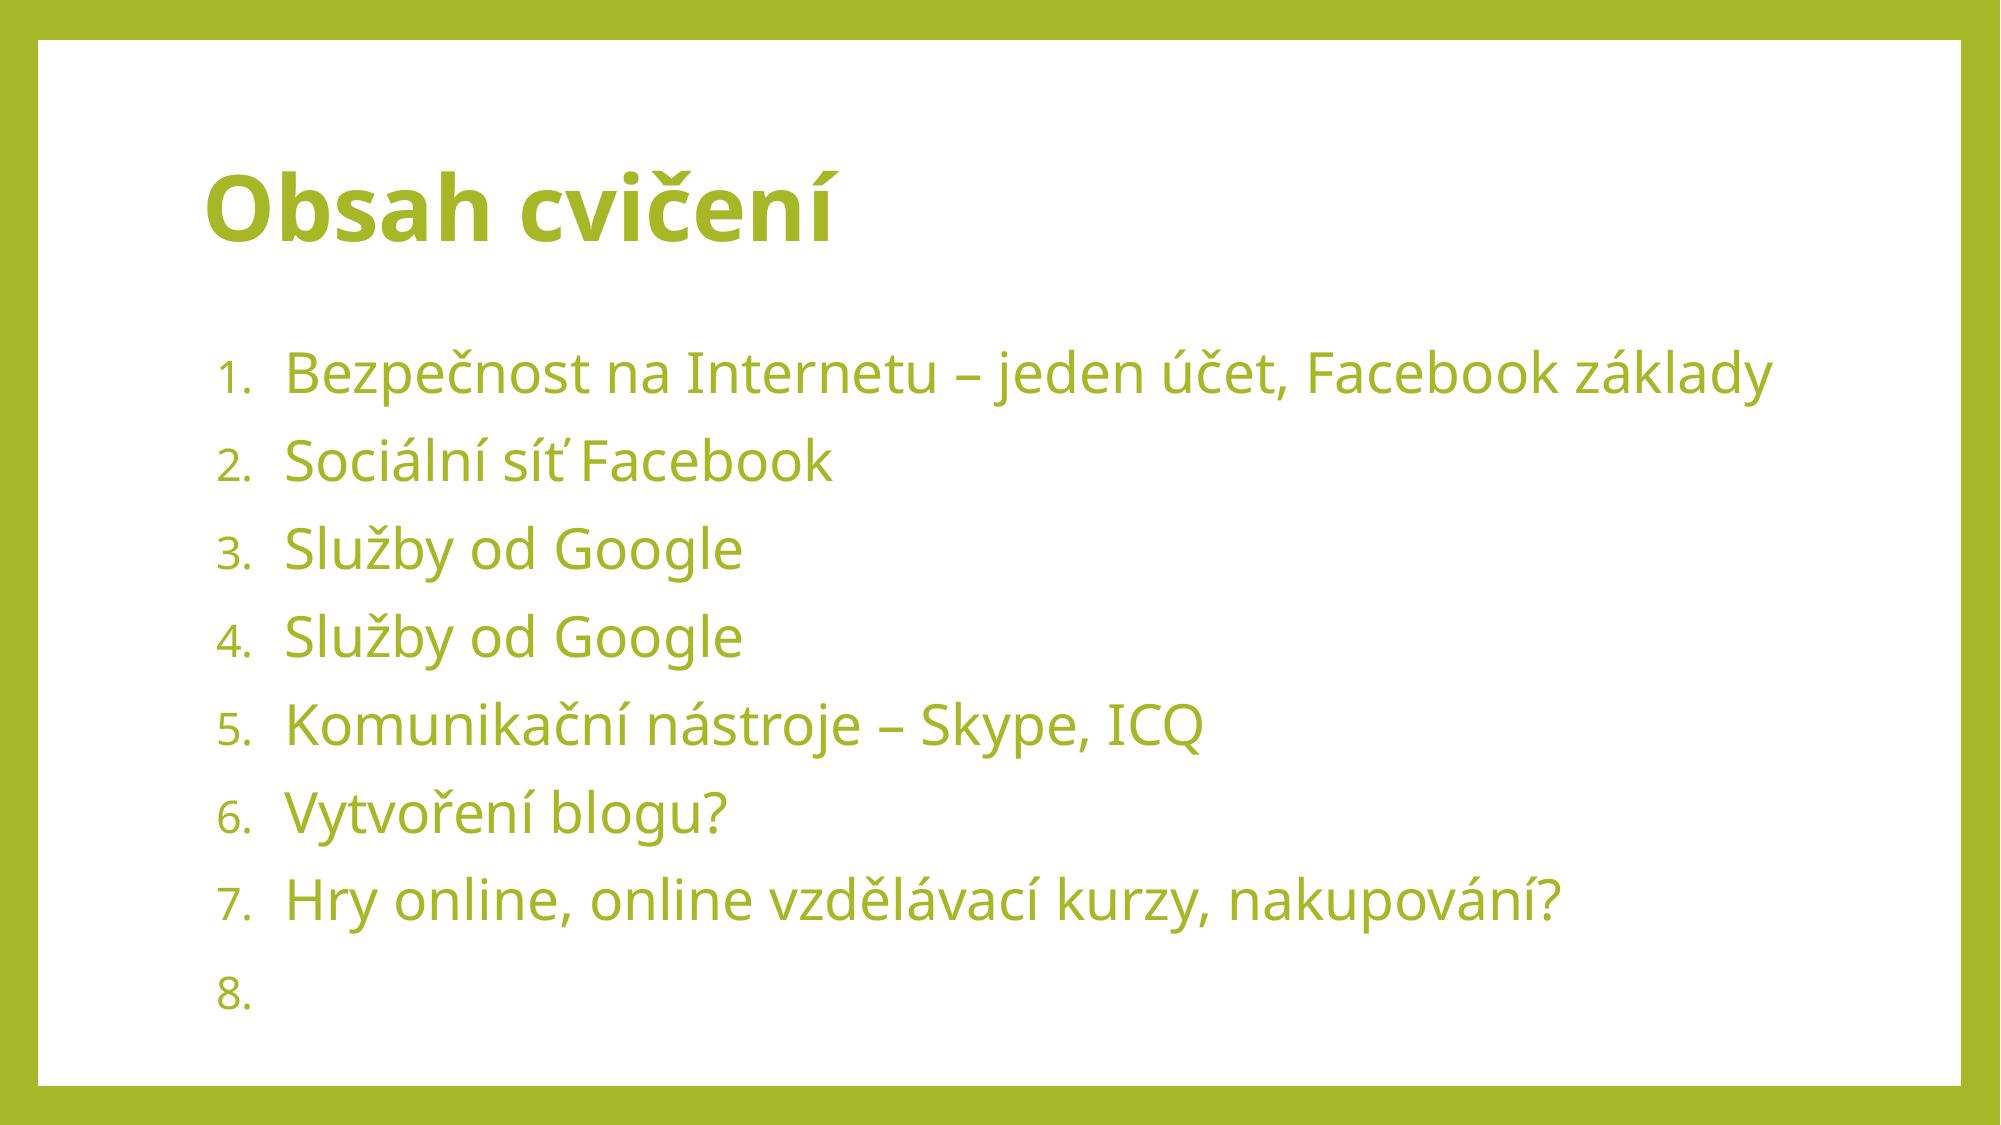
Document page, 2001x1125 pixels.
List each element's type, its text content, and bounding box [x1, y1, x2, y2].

list Bezpečnost na Internetu – jeden účet, Facebook základy Sociální síť Facebook Služby od Google Služby od Google Komunikační nástroje – Skype, ICQ Vytvoření blogu? Hry online, online vzdělávací kurzy, nakupování? [187, 337, 1808, 1000]
title Obsah cvičení [187, 99, 1808, 323]
